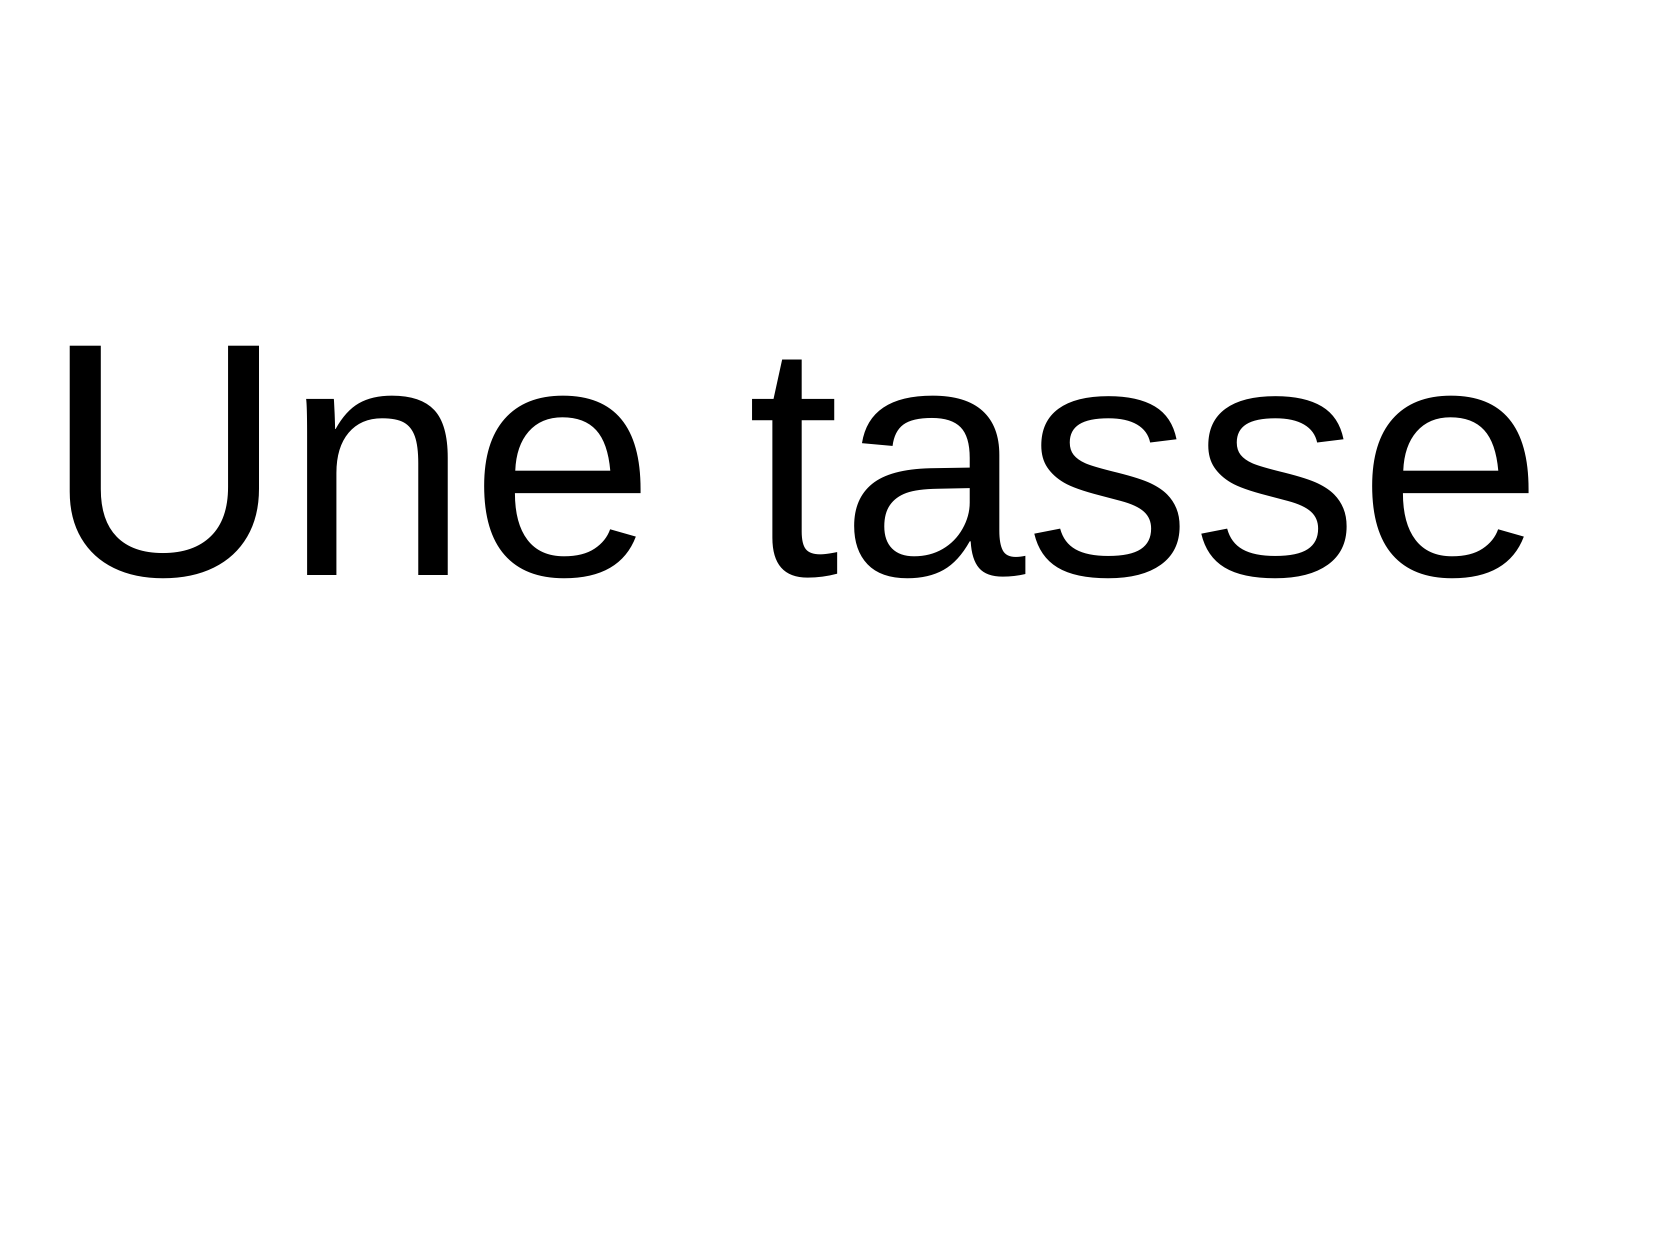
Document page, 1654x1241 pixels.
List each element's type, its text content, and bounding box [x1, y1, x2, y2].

text_box Une tasse [29, 265, 1565, 653]
